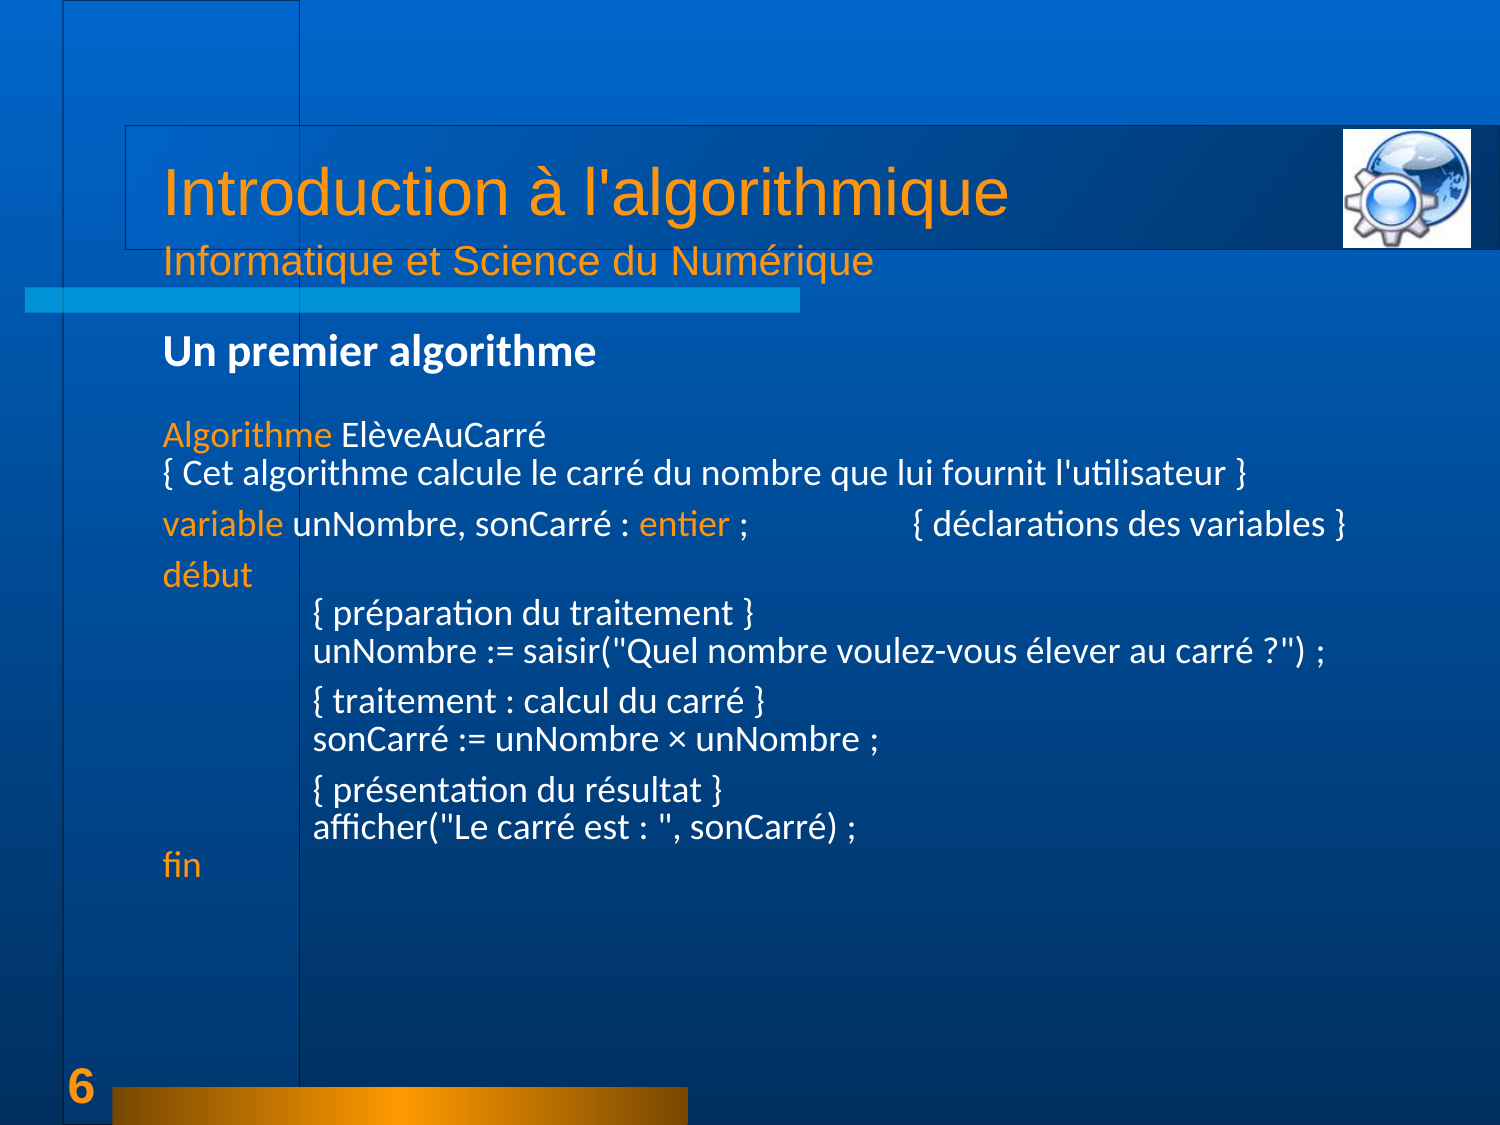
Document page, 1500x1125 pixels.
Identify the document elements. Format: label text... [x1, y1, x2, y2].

text_box Un premier algorithme Algorithme ElèveAuCarré { Cet algorithme calcule le carré du nombre que lui fournit l'utilisateur } variable unNombre, sonCarré : entier ; { déclarations des variables } début { préparation du traitement } unNombre := saisir("Quel nombre voulez-vous élever au carré ?") ; { traitement : calcul du carré } sonCarré := unNombre × unNombre ; { présentation du résultat } afficher("Le carré est : ", sonCarré) ; fin [147, 324, 1418, 1056]
picture [1343, 129, 1471, 248]
